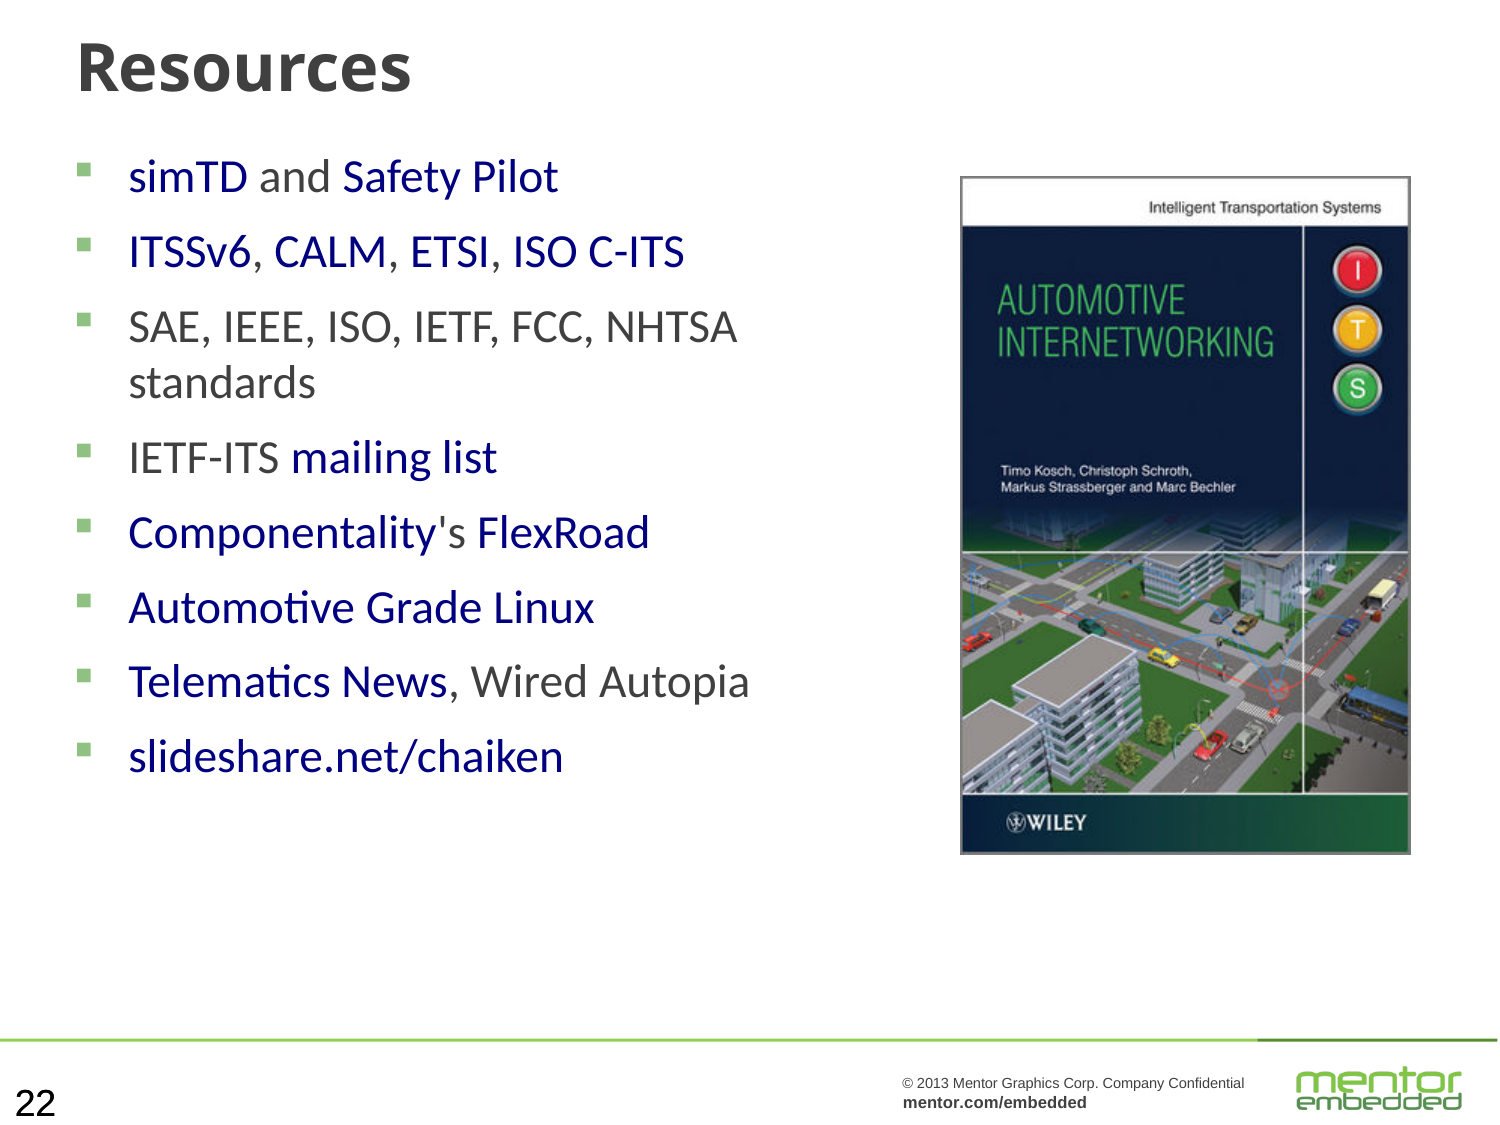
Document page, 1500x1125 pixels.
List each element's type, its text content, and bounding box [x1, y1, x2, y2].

list simTD and Safety Pilot ITSSv6, CALM, ETSI, ISO C-ITS SAE, IEEE, ISO, IETF, FCC, NHTSA standards IETF-ITS mailing list Componentality's FlexRoad Automotive Grade Linux Telematics News, Wired Autopia slideshare.net/chaiken [0, 137, 1006, 790]
picture [960, 176, 1411, 856]
picture [1292, 1062, 1464, 1114]
title Resources [0, 0, 1500, 113]
